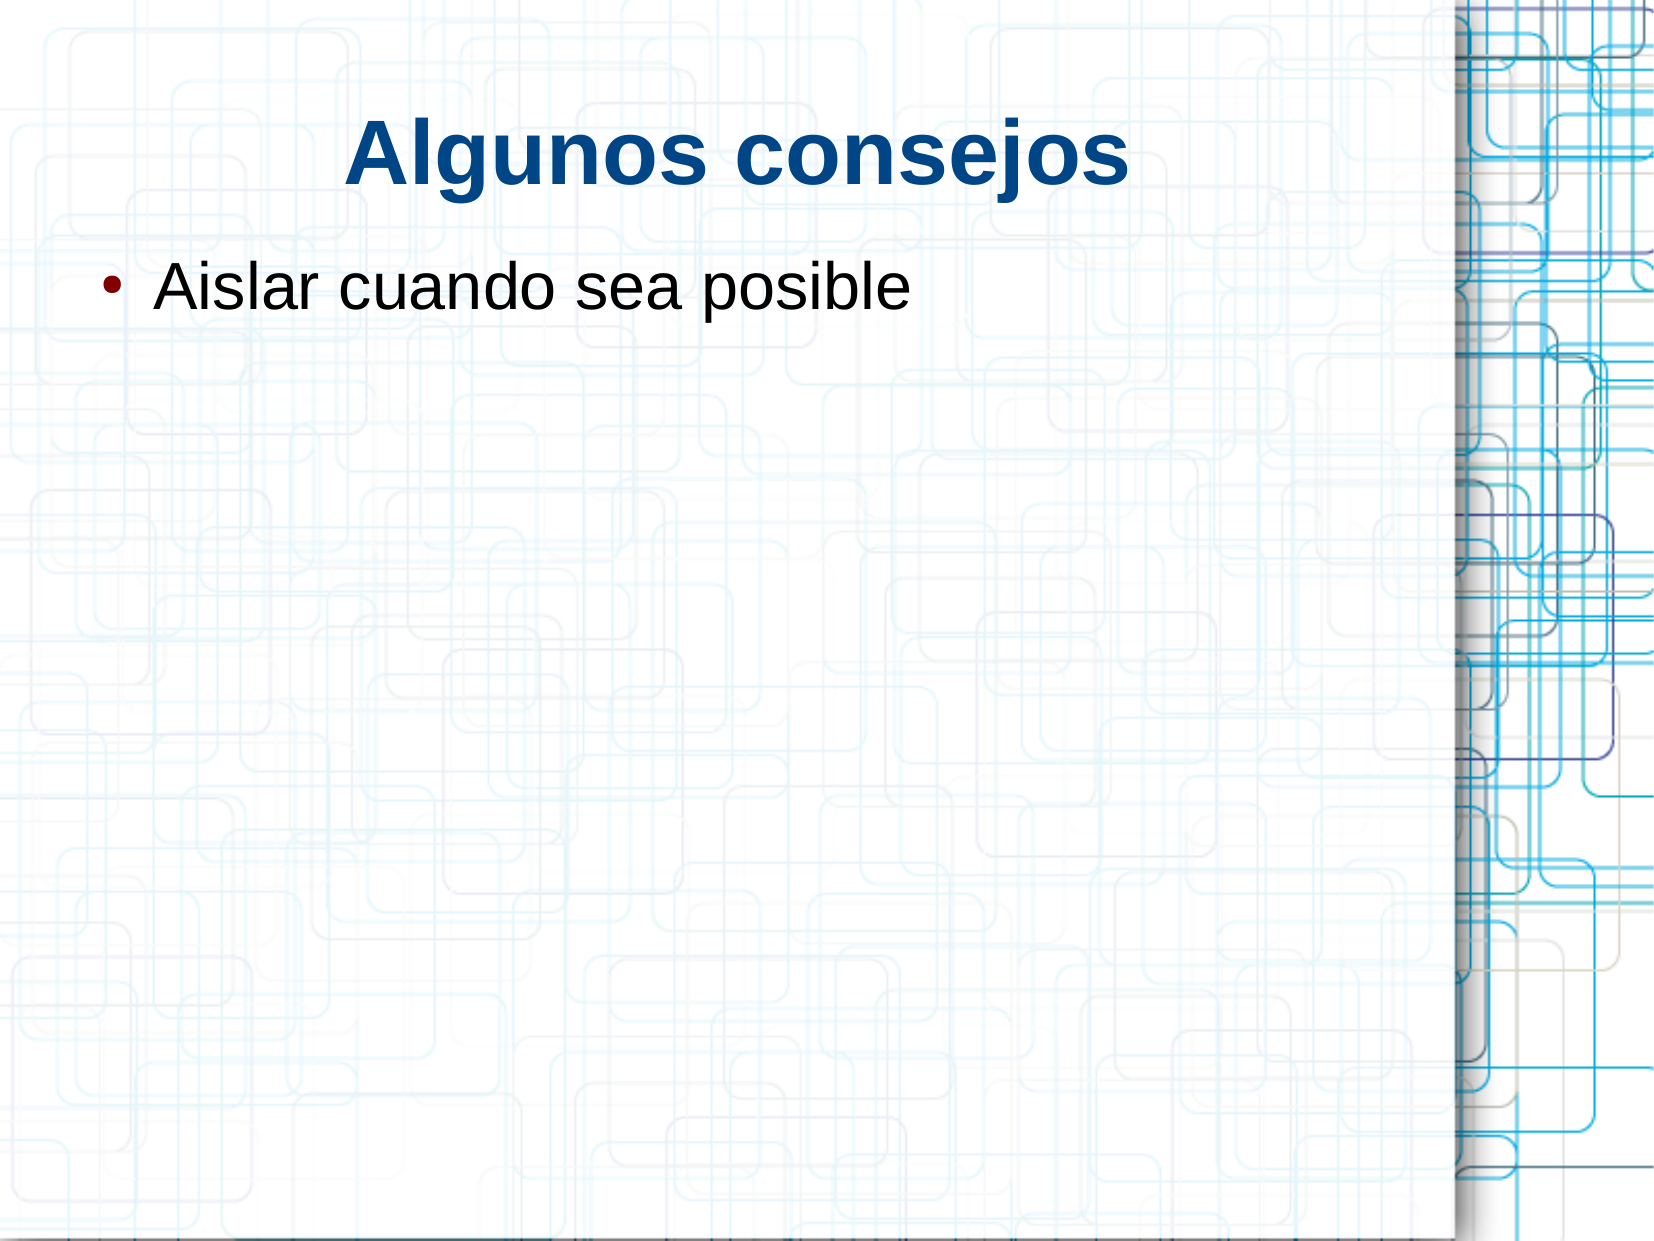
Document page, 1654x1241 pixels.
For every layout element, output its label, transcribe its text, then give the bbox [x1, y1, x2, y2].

picture [0, 0, 1654, 1241]
list Aislar cuando sea posible [82, 249, 1418, 1054]
title Algunos consejos [59, 56, 1418, 250]
